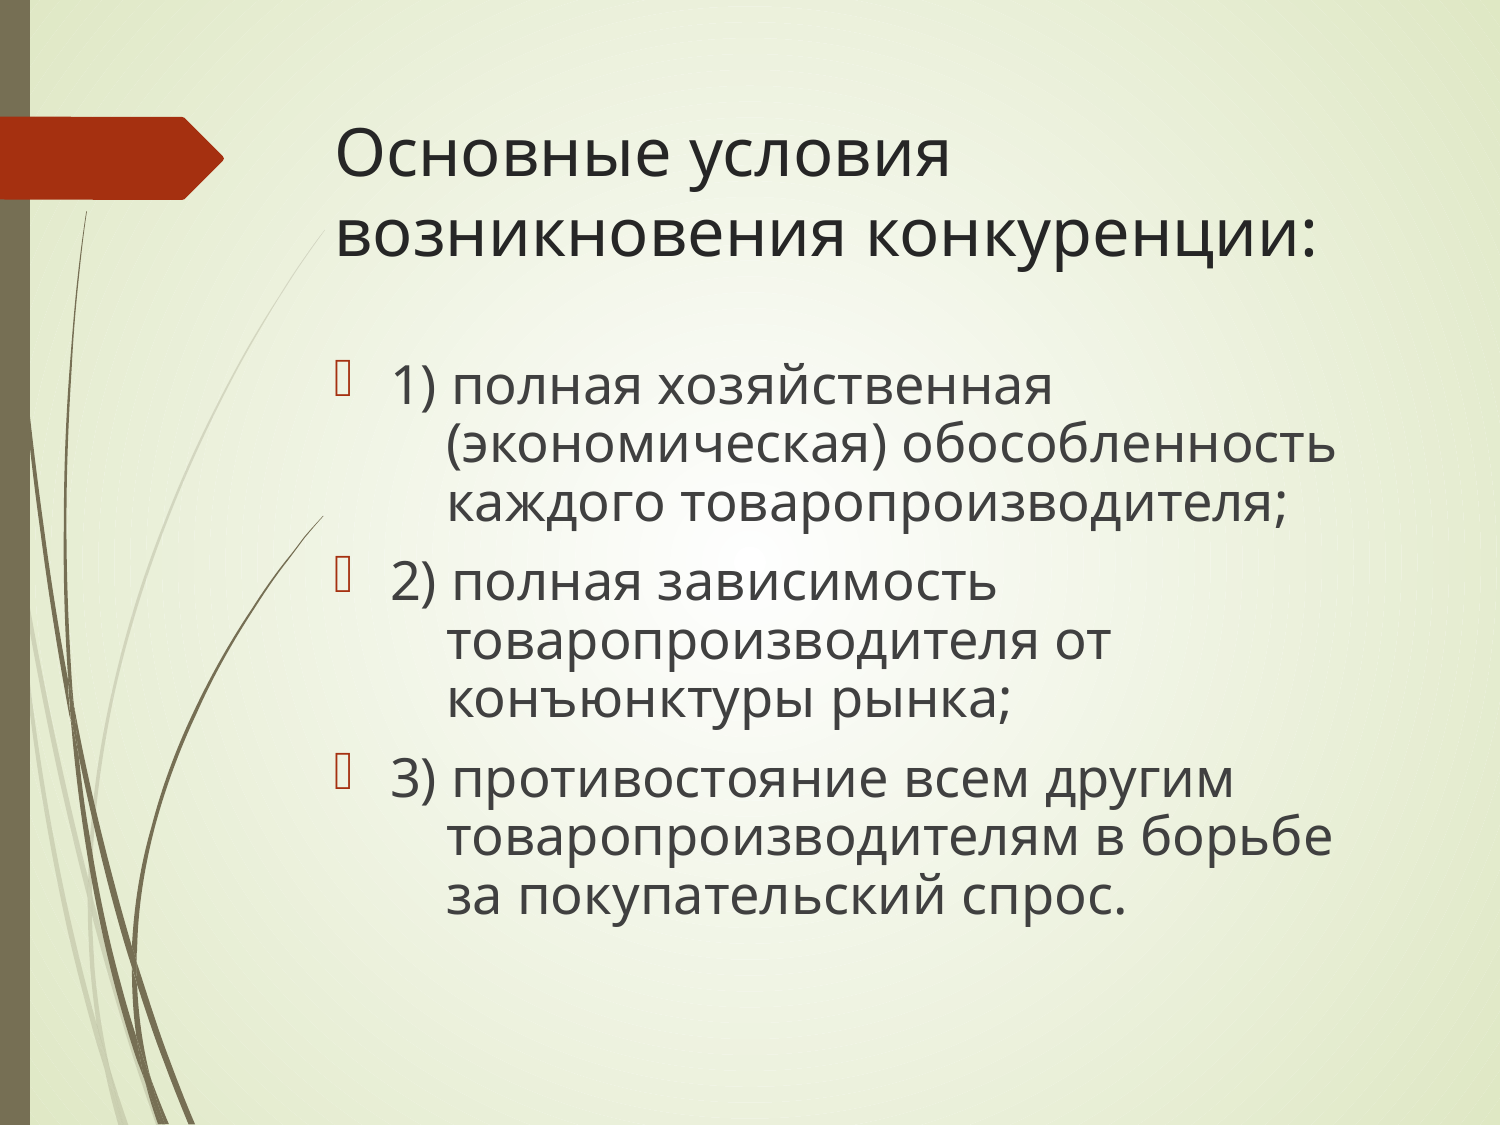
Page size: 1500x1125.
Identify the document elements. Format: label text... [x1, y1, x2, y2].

title Основные условия возникновения конкуренции: [319, 102, 1400, 313]
list 1) полная хозяйственная (экономическая) обособленность каждого товаропроизводителя; 2) полная зависимость товаропроизводителя от конъюнктуры рынка; 3) противостояние всем другим товаропроизводителям в борьбе за покупательский спрос. [318, 350, 1401, 970]
